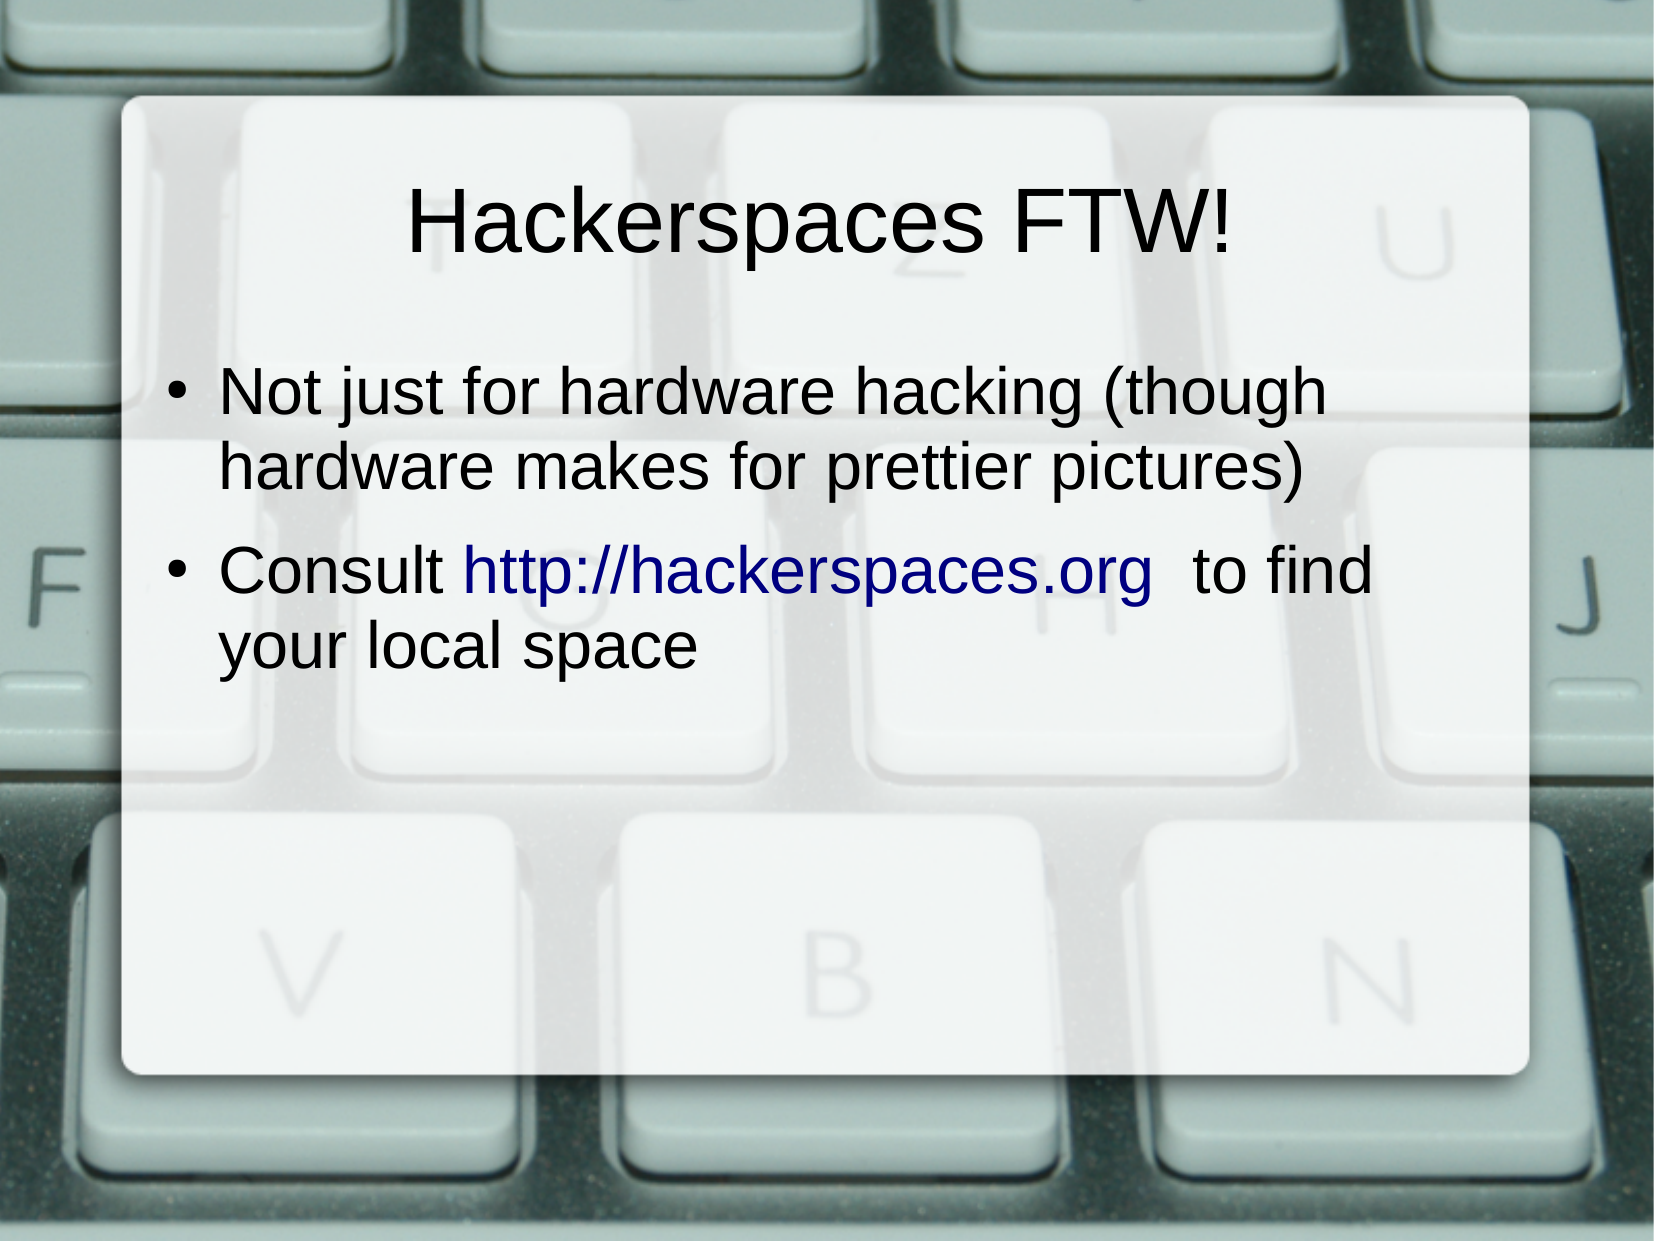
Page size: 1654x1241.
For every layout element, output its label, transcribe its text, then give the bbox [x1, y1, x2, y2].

list Not just for hardware hacking (though hardware makes for prettier pictures) Consult http://hackerspaces.org to find your local space [147, 354, 1506, 1159]
picture [0, 0, 1654, 1241]
title Hackerspaces FTW! [135, 125, 1506, 318]
